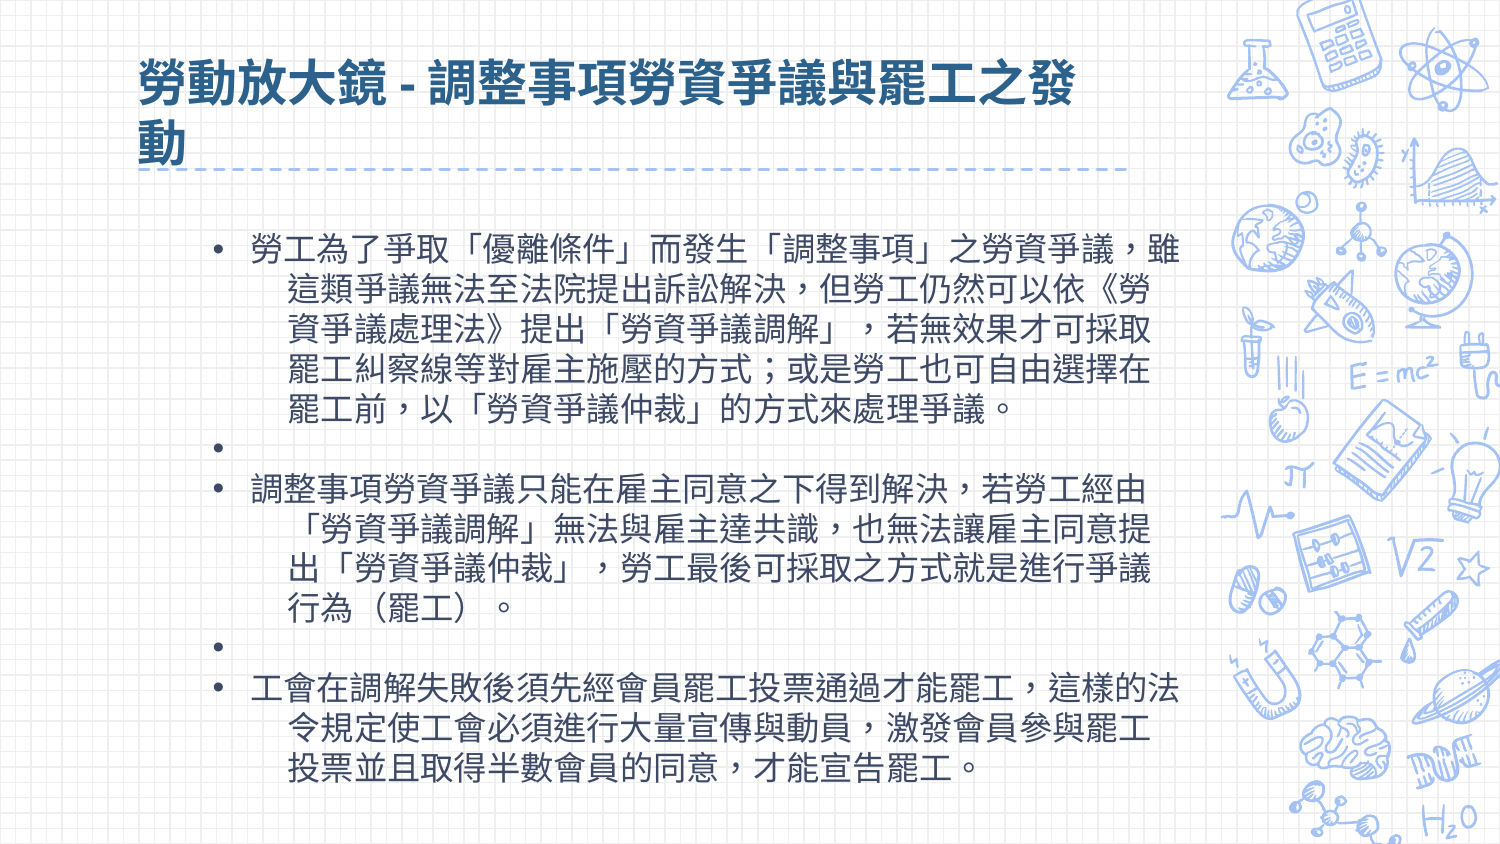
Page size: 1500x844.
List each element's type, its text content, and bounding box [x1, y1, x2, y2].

title 勞動放大鏡-調整事項勞資爭議與罷工之發動 [122, 36, 1131, 178]
list 勞工為了爭取「優離條件」而發生「調整事項」之勞資爭議，雖這類爭議無法至法院提出訴訟解決，但勞工仍然可以依《勞資爭議處理法》提出「勞資爭議調解」，若無效果才可採取罷工糾察線等對雇主施壓的方式；或是勞工也可自由選擇在罷工前，以「勞資爭議仲裁」的方式來處理爭議。 調整事項勞資爭議只能在雇主同意之下得到解決，若勞工經由「勞資爭議調解」無法與雇主達共識，也無法讓雇主同意提出「勞資爭議仲裁」，勞工最後可採取之方式就是進行爭議行為（罷工）。 工會在調解失敗後須先經會員罷工投票通過才能罷工，這樣的法令規定使工會必須進行大量宣傳與動員，激發會員參與罷工投票並且取得半數會員的同意，才能宣告罷工。 [122, 213, 1199, 807]
